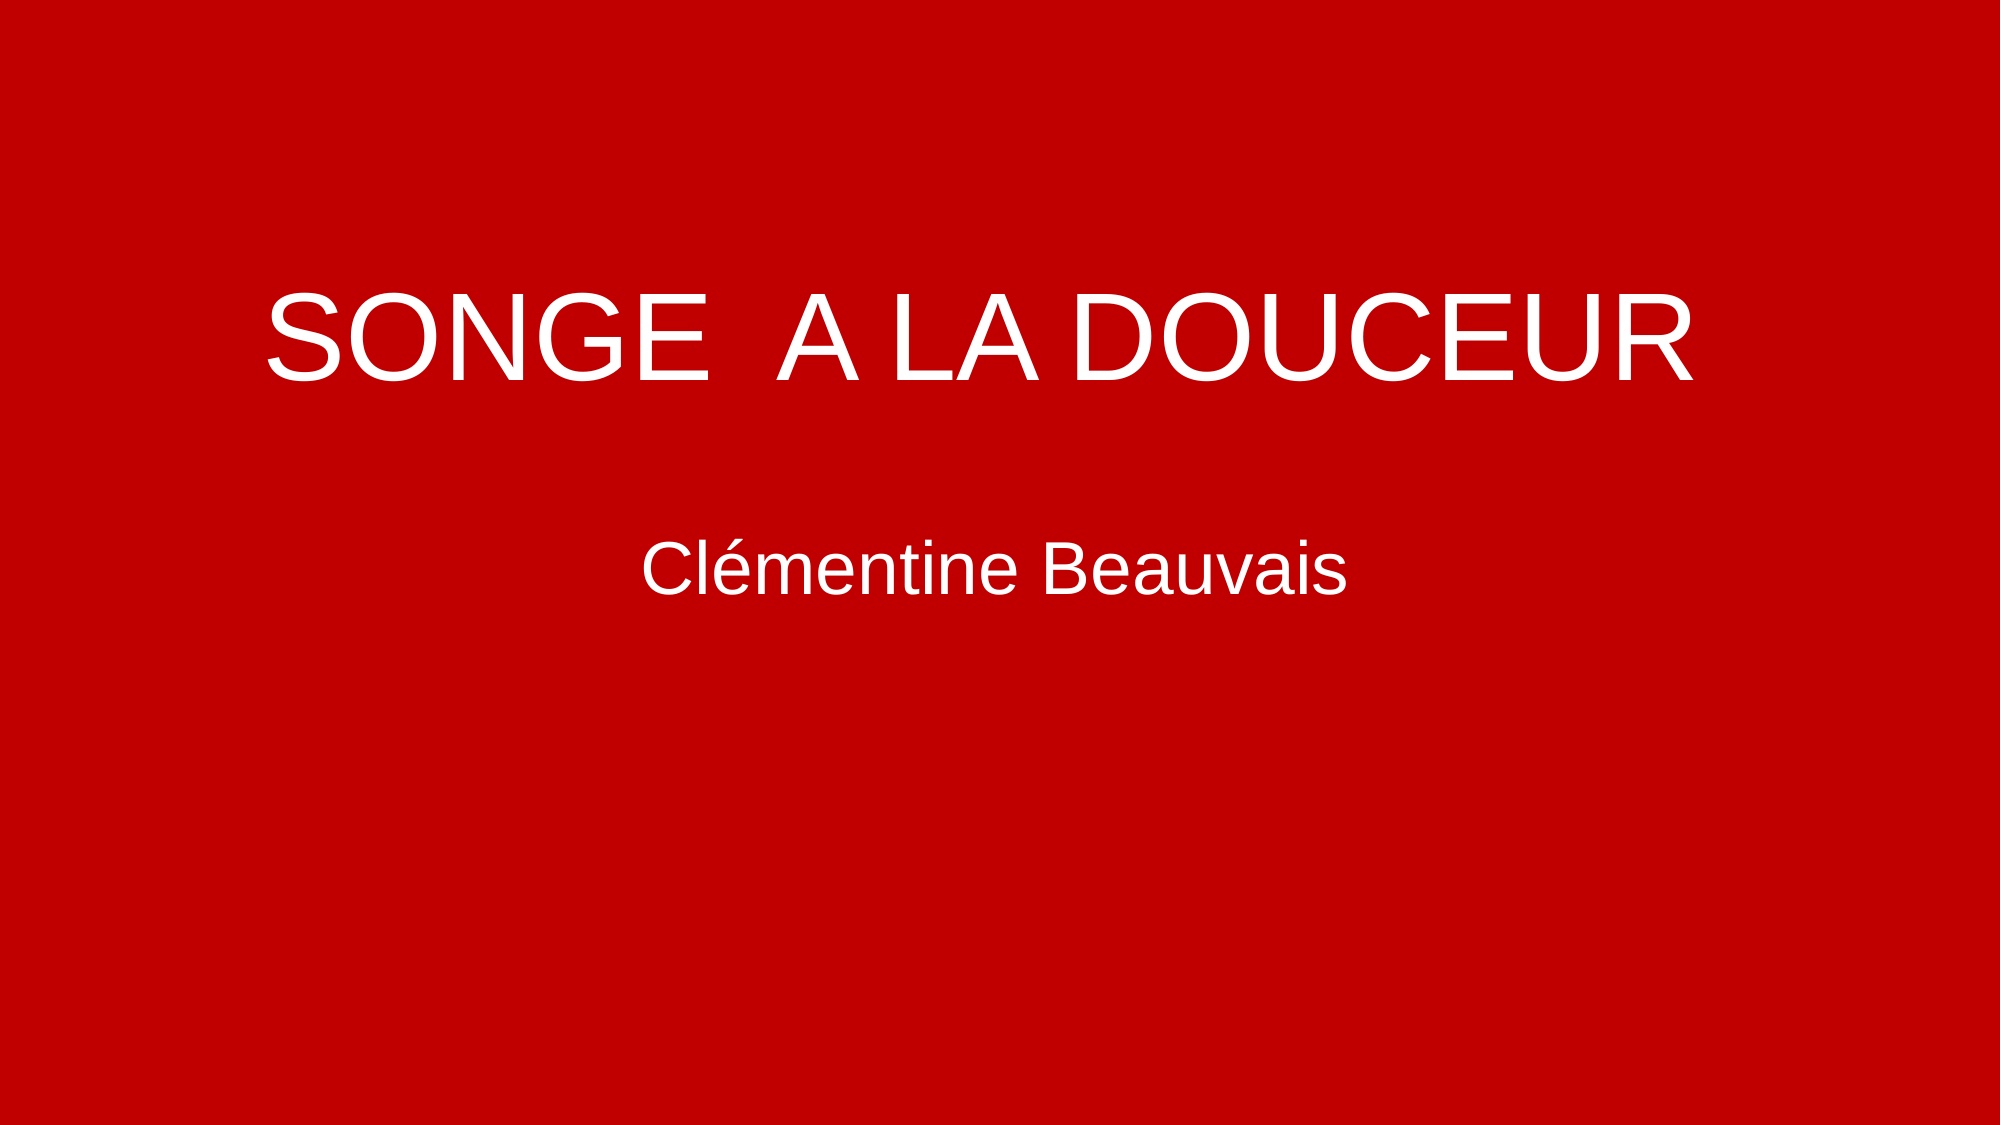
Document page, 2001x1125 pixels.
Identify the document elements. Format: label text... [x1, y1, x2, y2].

text_box SONGE A LA DOUCEUR [248, 259, 1949, 415]
text_box Clémentine Beauvais [625, 519, 1560, 619]
